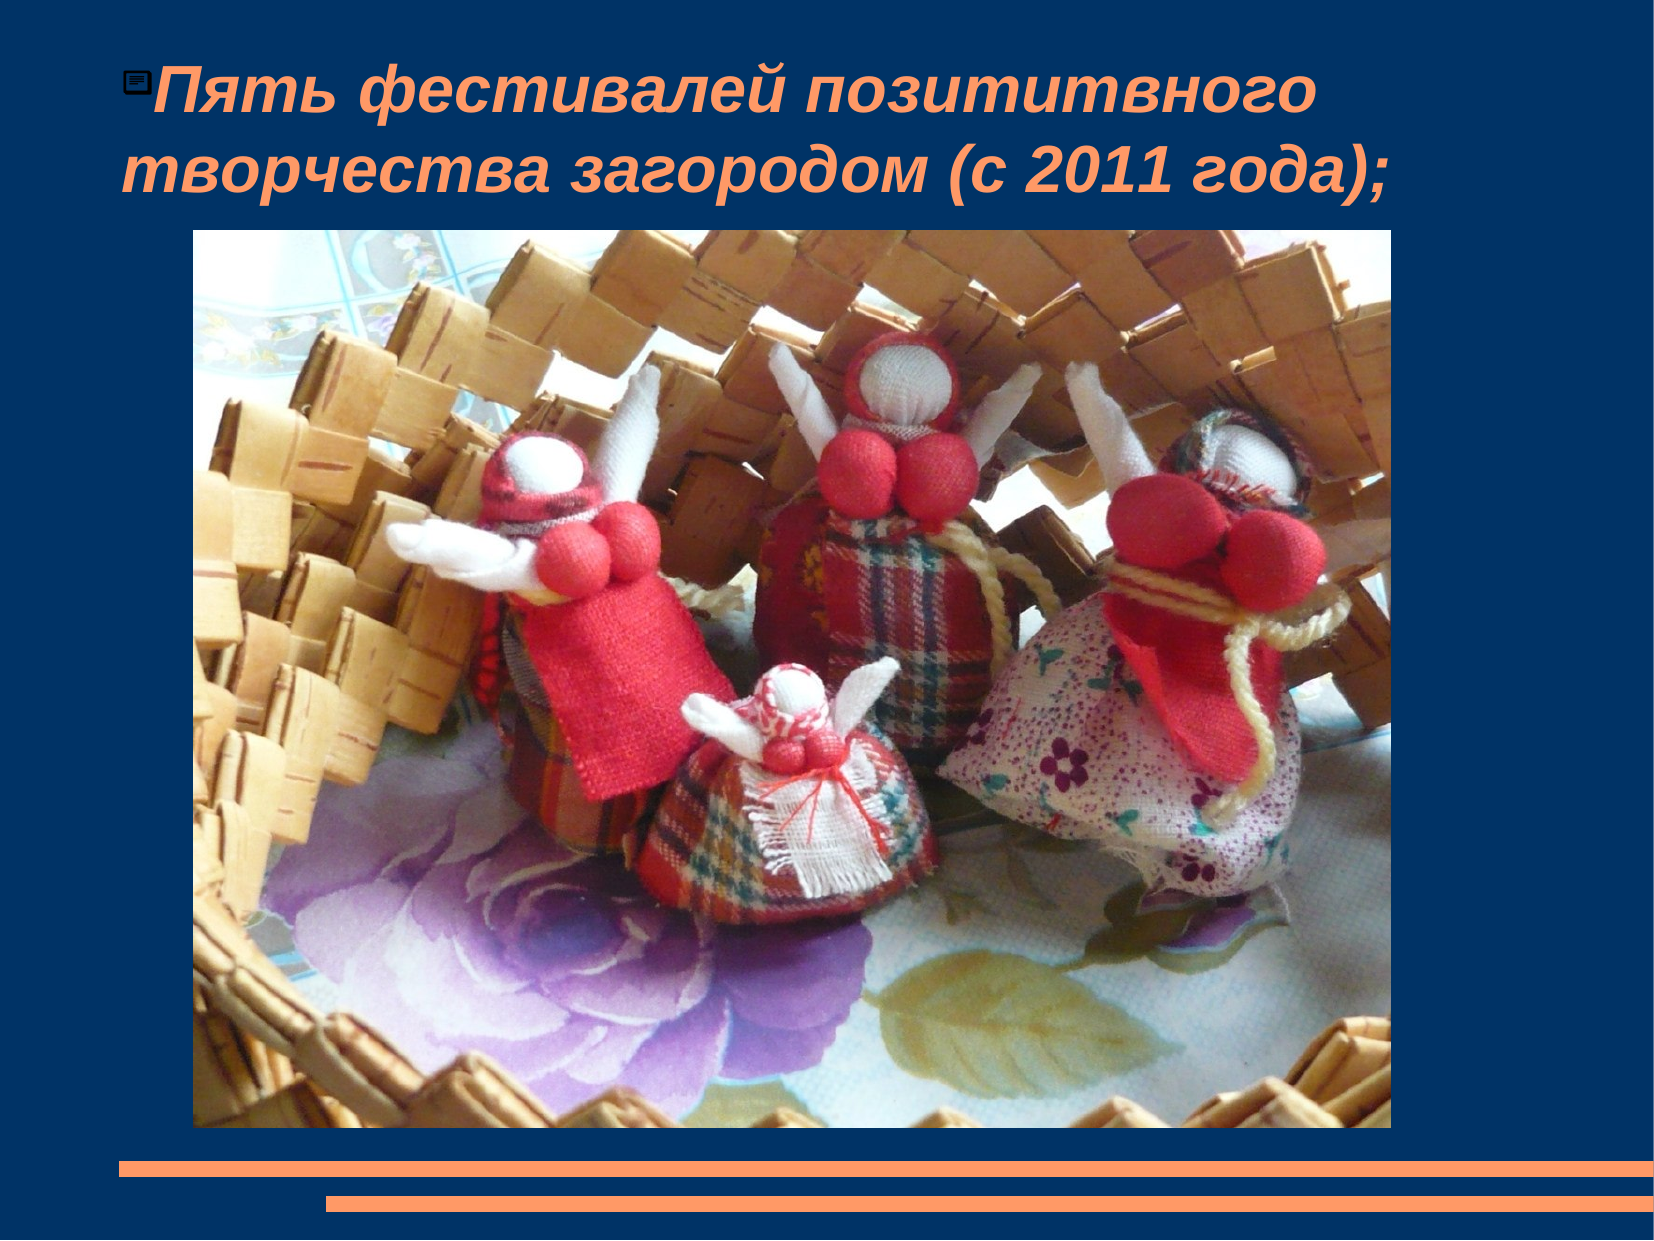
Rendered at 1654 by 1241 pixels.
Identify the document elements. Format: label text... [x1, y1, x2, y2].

title Пять фестивалей позититвного творчества загородом (с 2011 года); [121, 46, 1534, 254]
picture [193, 230, 1391, 1128]
